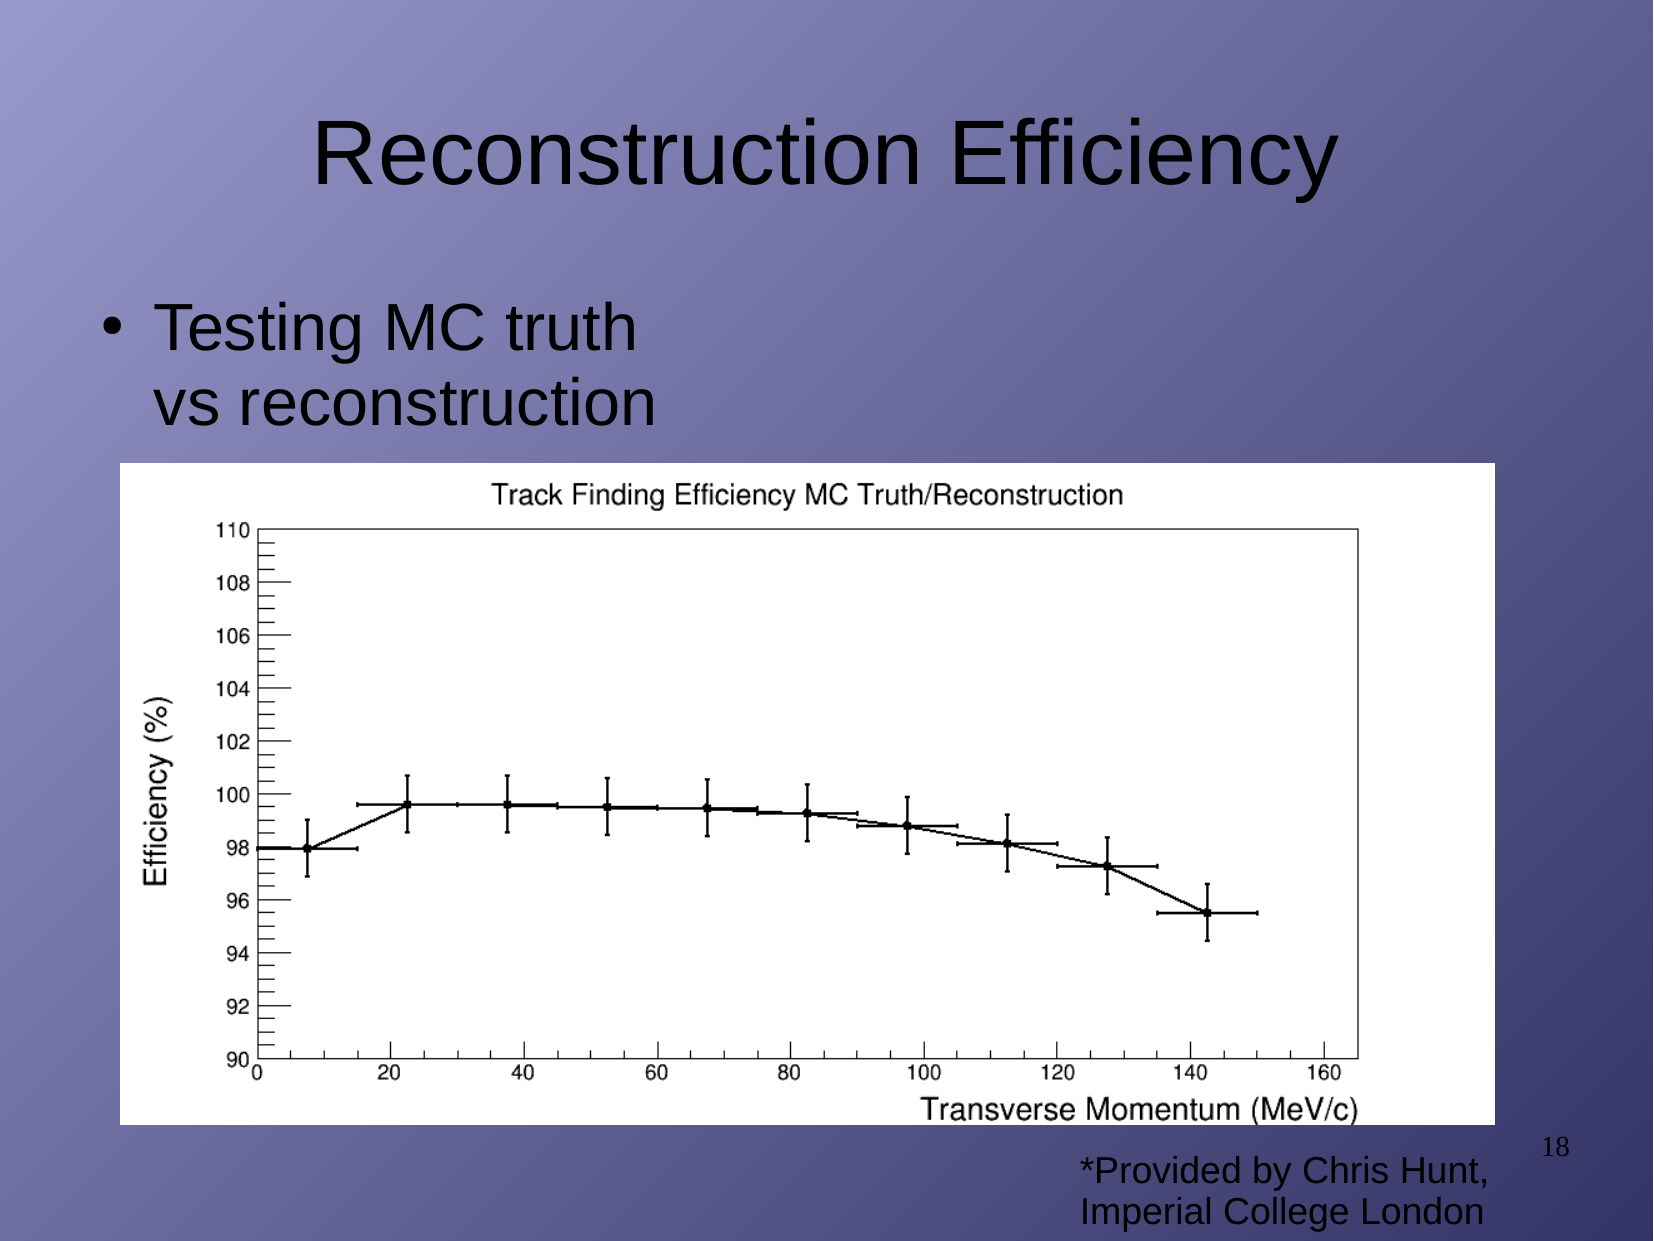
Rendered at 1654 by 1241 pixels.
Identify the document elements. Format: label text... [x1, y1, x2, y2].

text_box *Provided by Chris Hunt, Imperial College London [1065, 1141, 1576, 1241]
picture [120, 463, 1495, 1126]
title Reconstruction Efficiency [82, 49, 1571, 257]
list Testing MC truth vs reconstruction [82, 290, 676, 1010]
